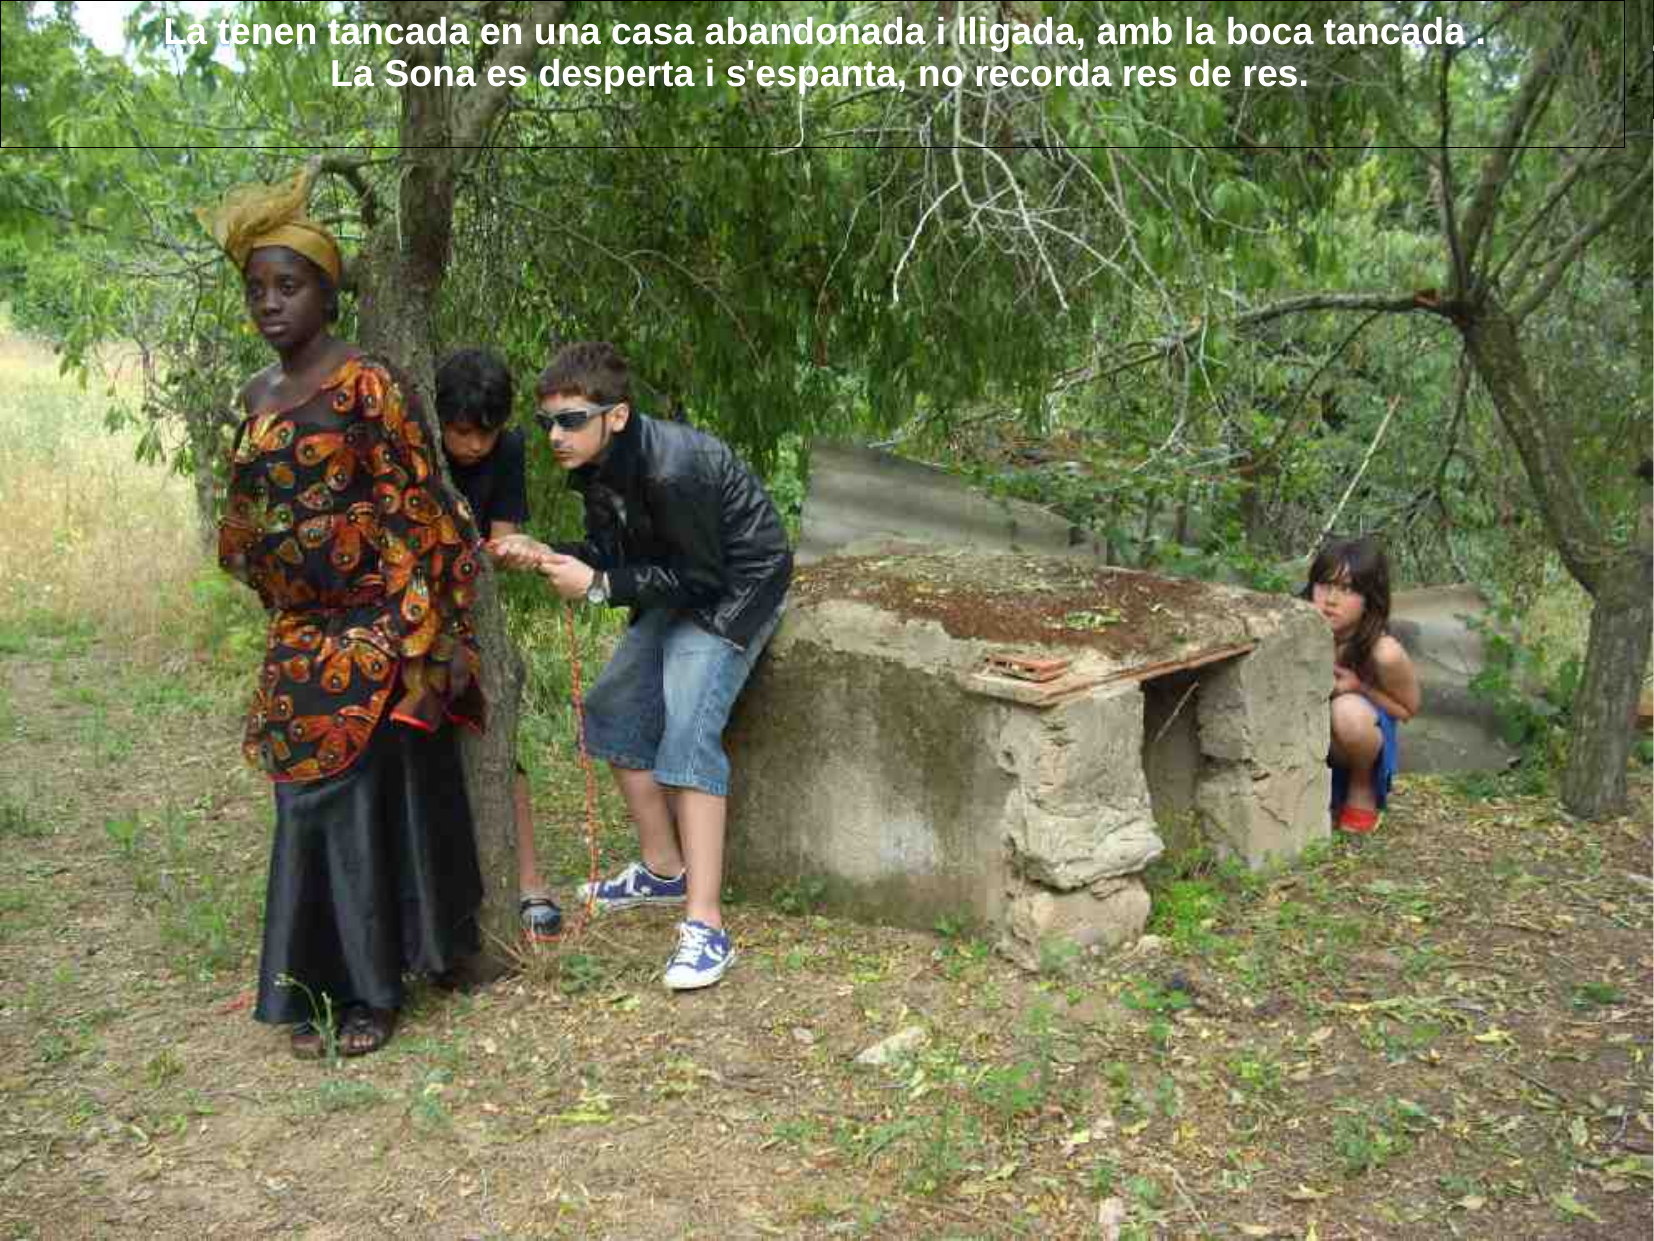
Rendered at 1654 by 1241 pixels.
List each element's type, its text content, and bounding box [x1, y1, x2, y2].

picture [0, 0, 1654, 1241]
picture [1, 1, 1624, 147]
text_box La tenen tancada en una casa abandonada i lligada, amb la boca tancada . La Sona es desperta i s'espanta, no recorda res de res. [88, 3, 1563, 140]
